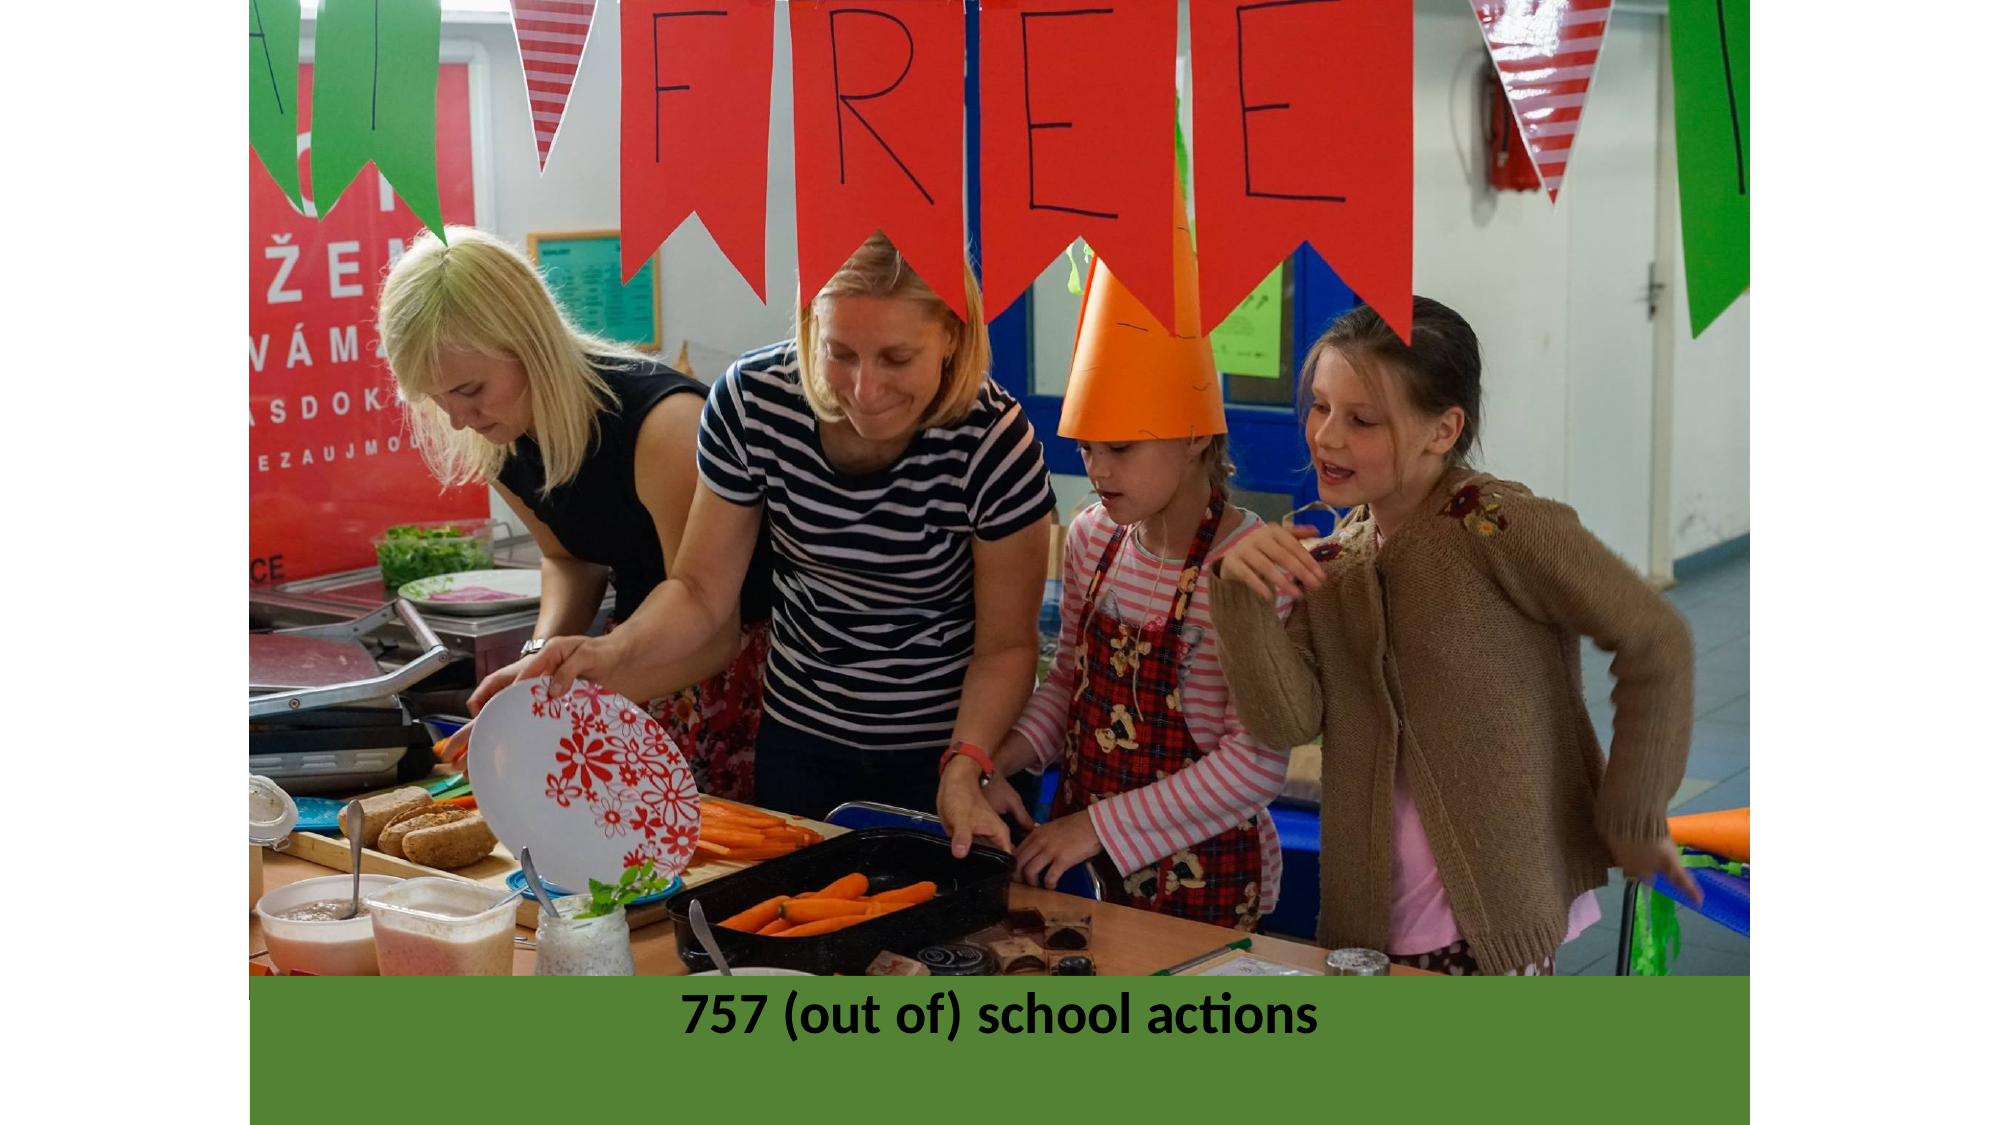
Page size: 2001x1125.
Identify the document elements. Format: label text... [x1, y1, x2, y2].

picture [249, 0, 1750, 975]
list 757 (out of) school actions [249, 975, 1750, 1125]
